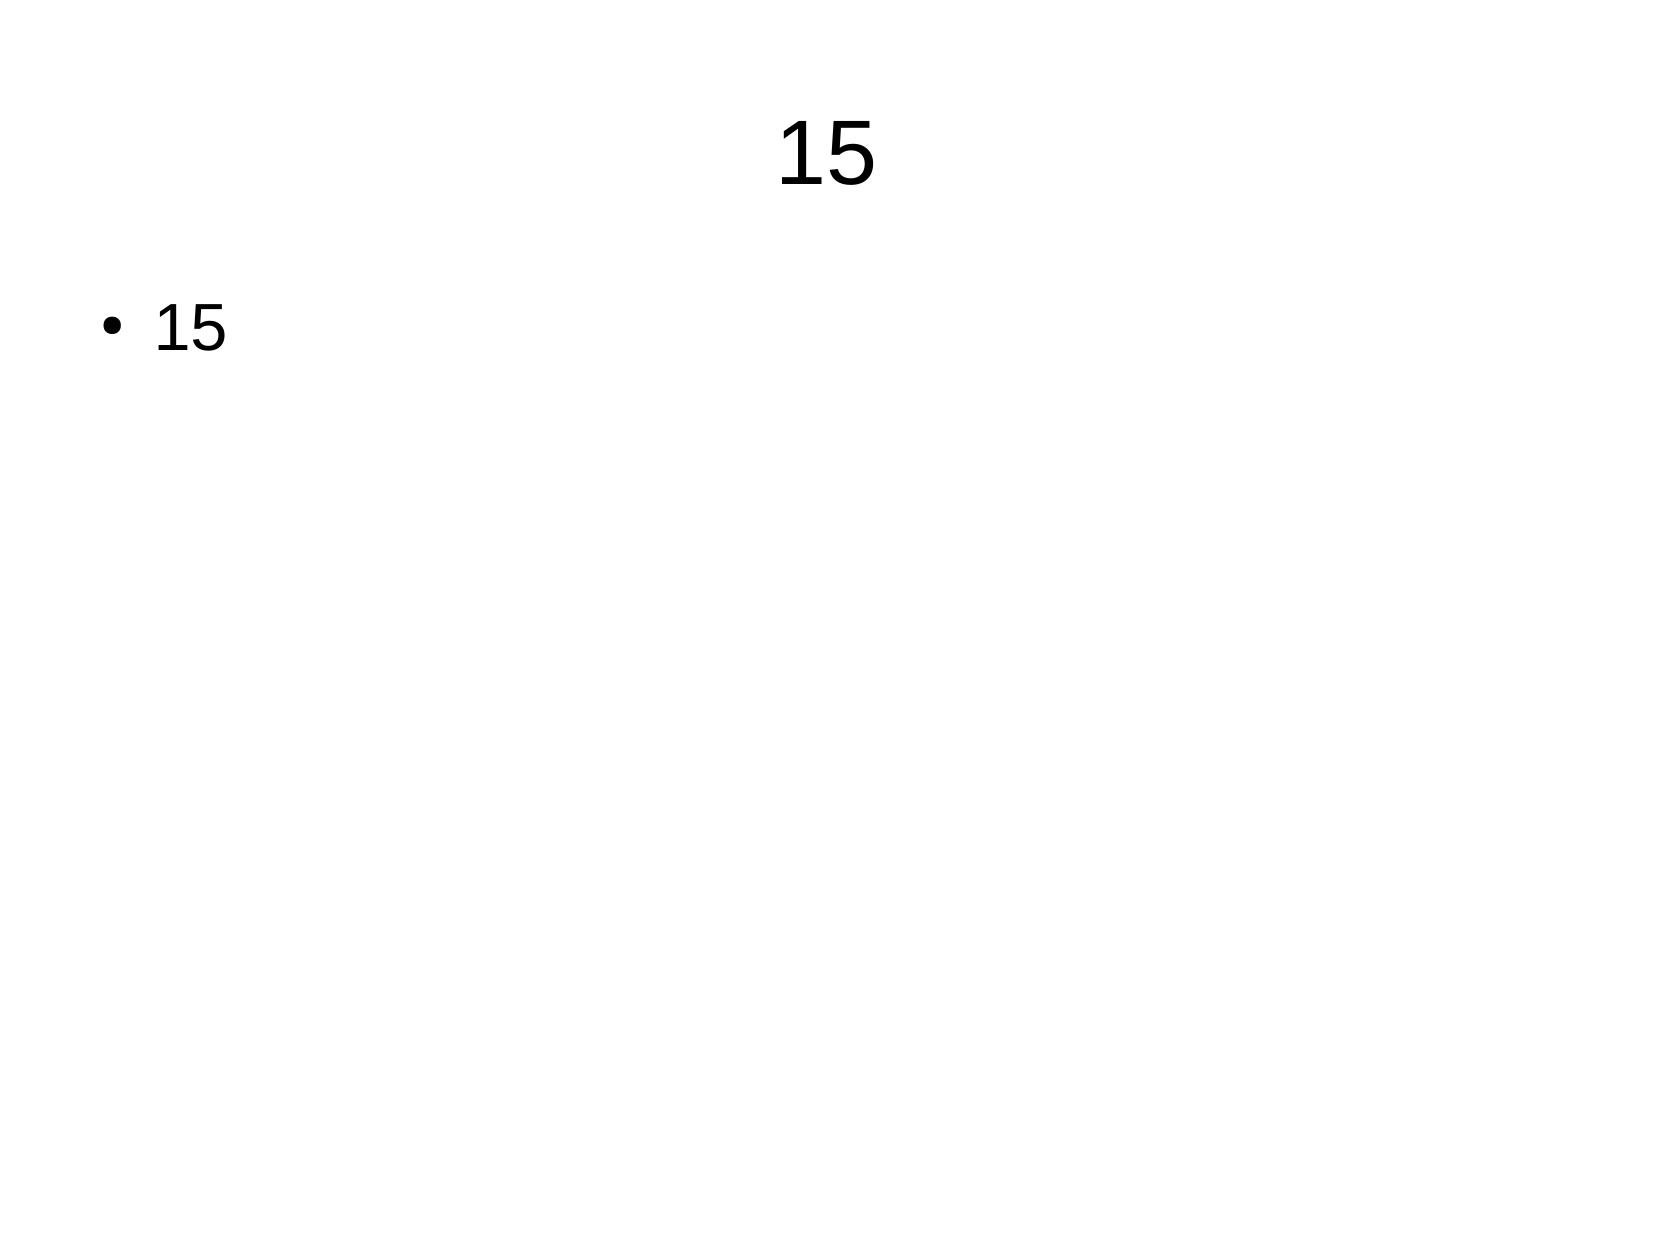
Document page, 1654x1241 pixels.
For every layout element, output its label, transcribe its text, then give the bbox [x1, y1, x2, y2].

list <number> [82, 290, 1571, 1109]
title <number> [82, 49, 1571, 257]
